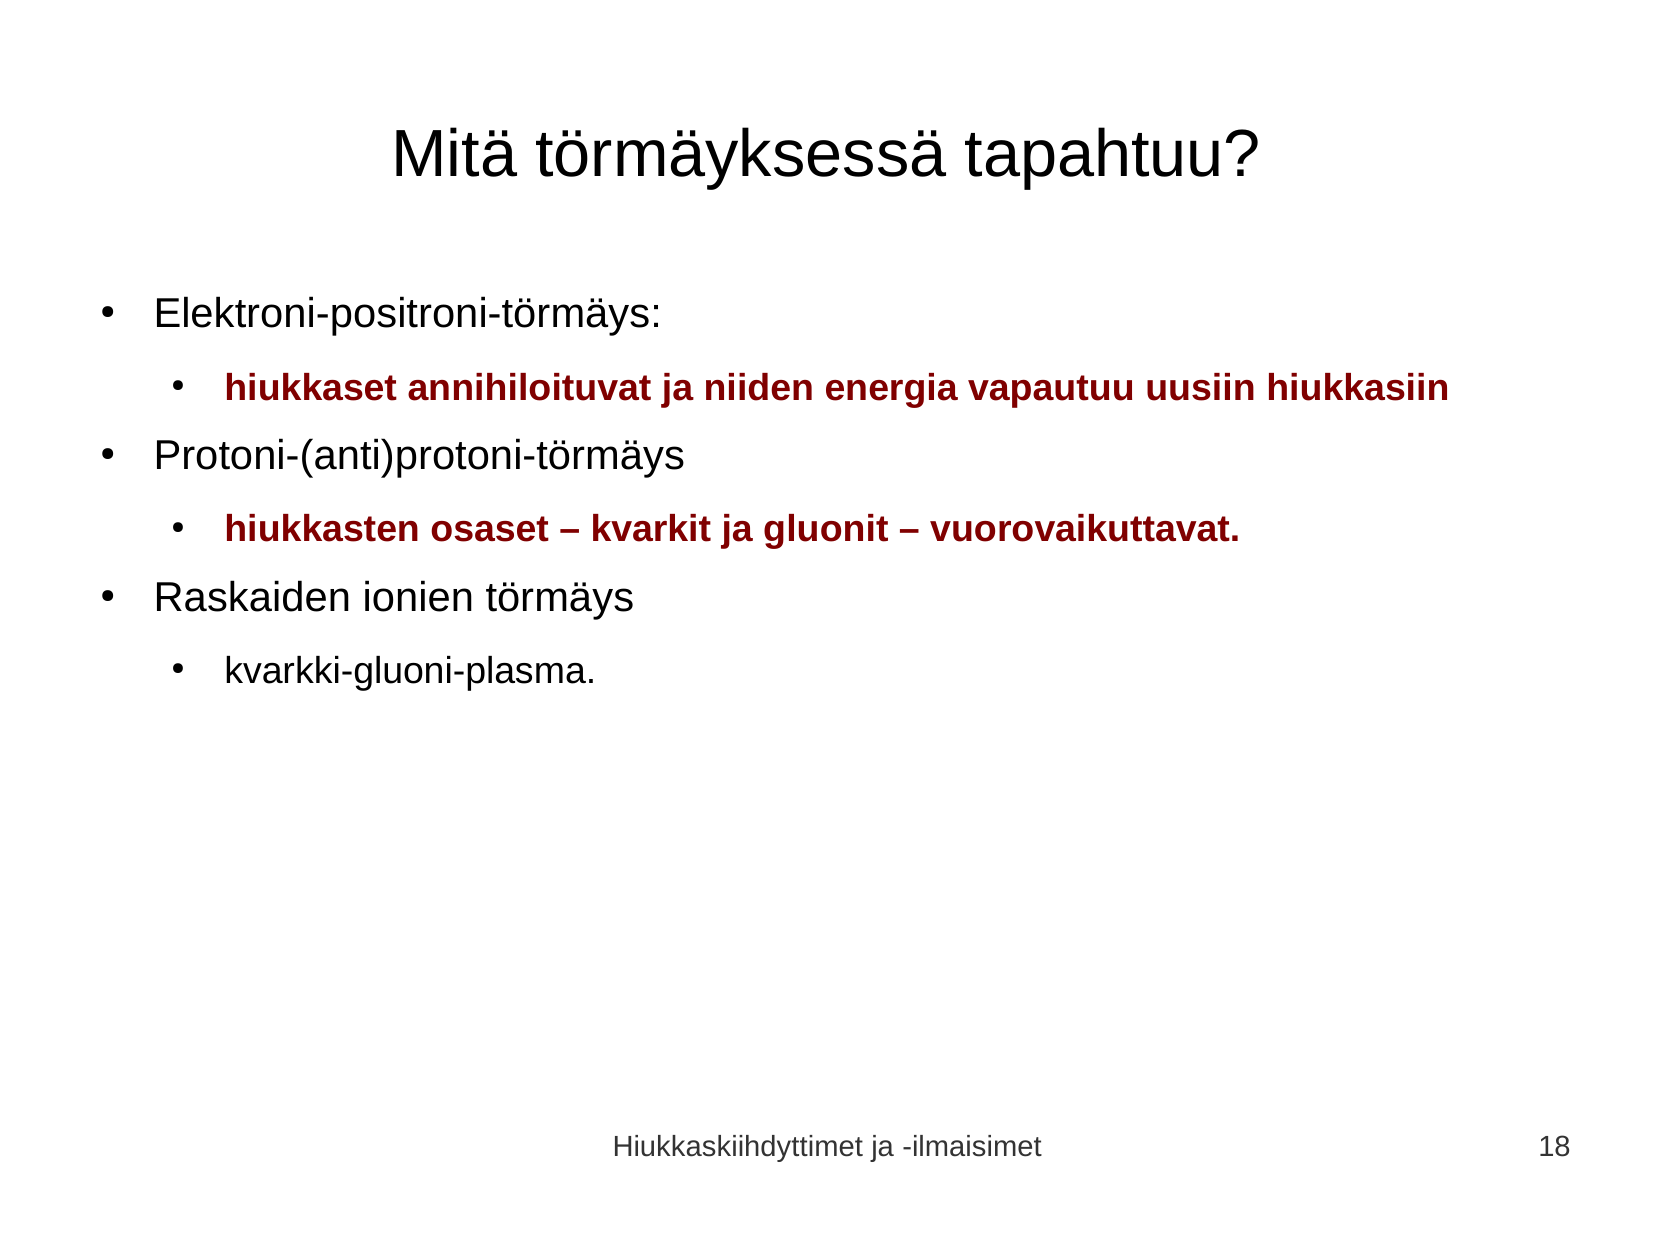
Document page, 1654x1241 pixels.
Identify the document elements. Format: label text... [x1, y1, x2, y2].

list Elektroni-positroni-törmäys: hiukkaset annihiloituvat ja niiden energia vapautuu uusiin hiukkasiin Protoni-(anti)protoni-törmäys hiukkasten osaset – kvarkit ja gluonit – vuorovaikuttavat. Raskaiden ionien törmäys kvarkki-gluoni-plasma. [82, 290, 1571, 1109]
title Mitä törmäyksessä tapahtuu? [82, 49, 1571, 257]
